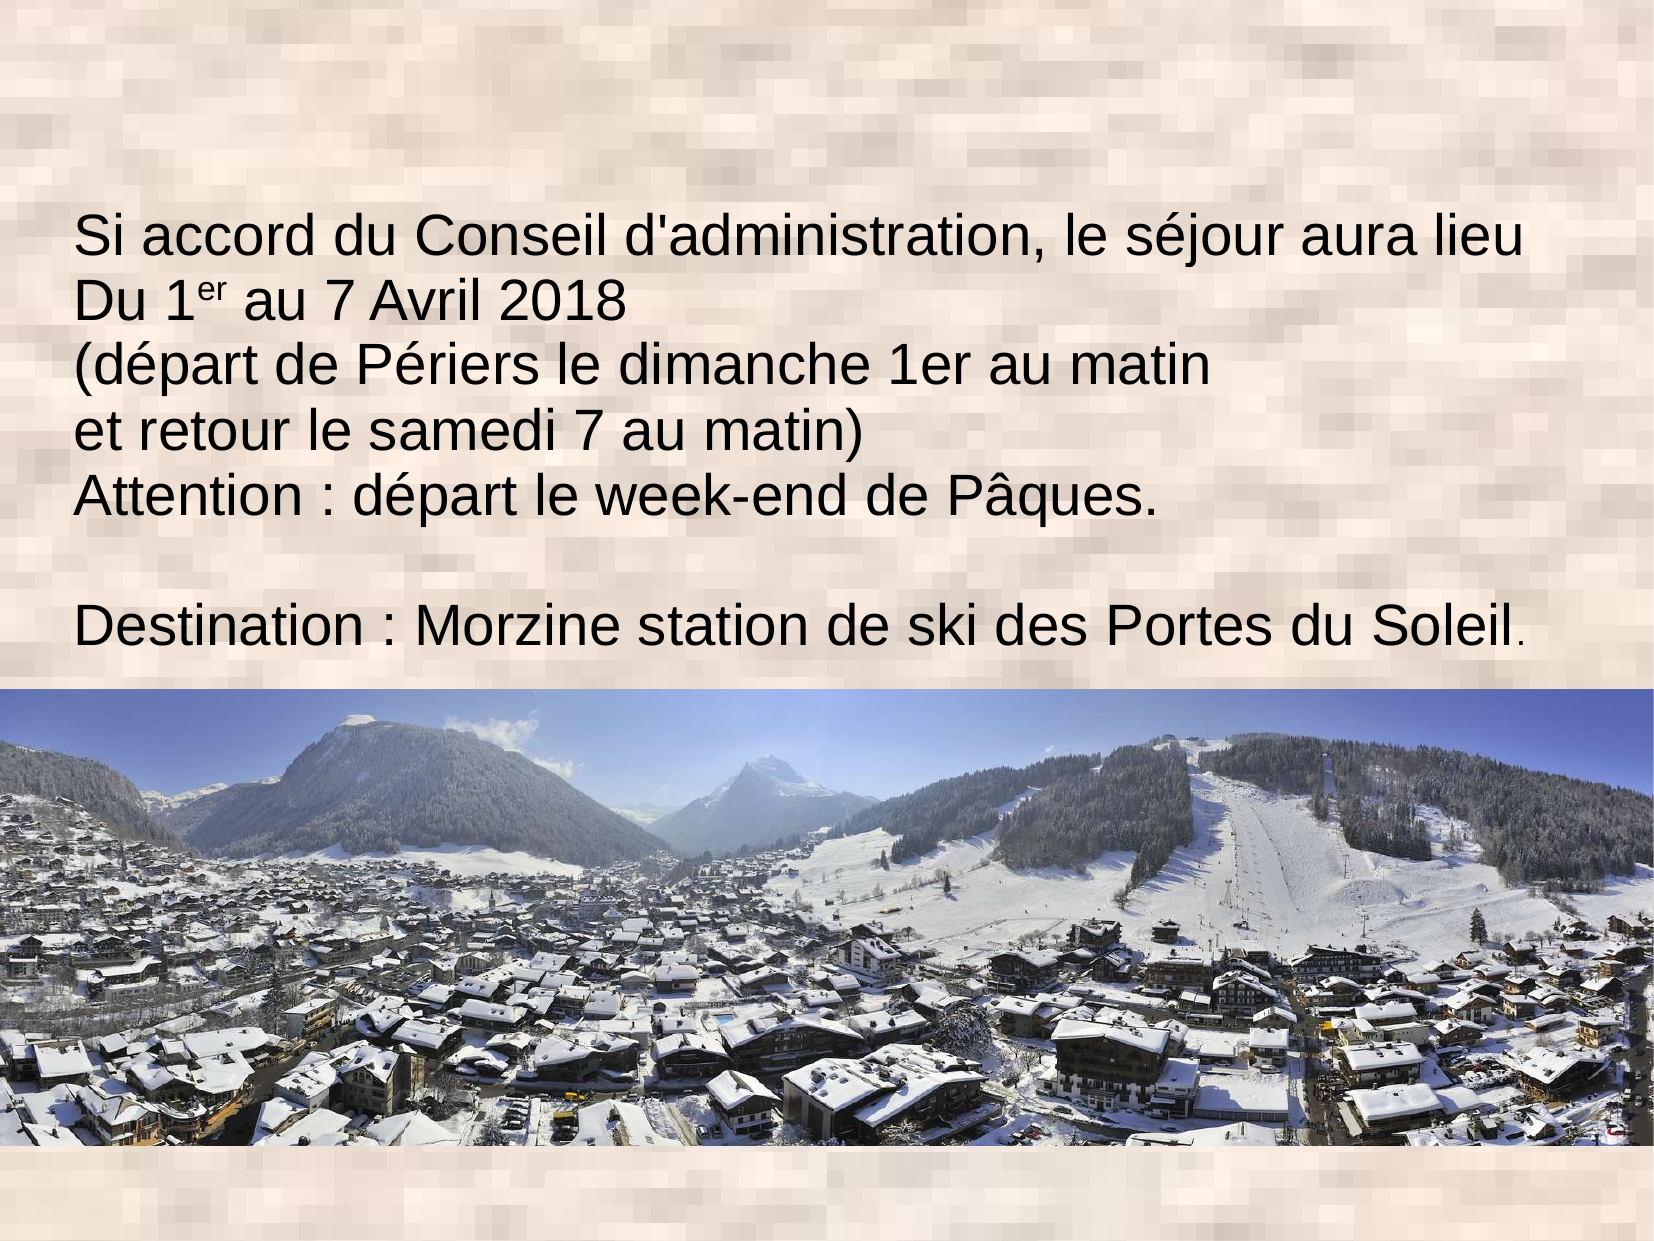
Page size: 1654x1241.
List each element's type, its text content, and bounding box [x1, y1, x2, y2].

picture [0, 0, 1654, 1241]
text_box Si accord du Conseil d'administration, le séjour aura lieu Du 1er au 7 Avril 2018 (départ de Périers le dimanche 1er au matin et retour le samedi 7 au matin) Attention : départ le week-end de Pâques. Destination : Morzine station de ski des Portes du Soleil. [59, 129, 1559, 668]
